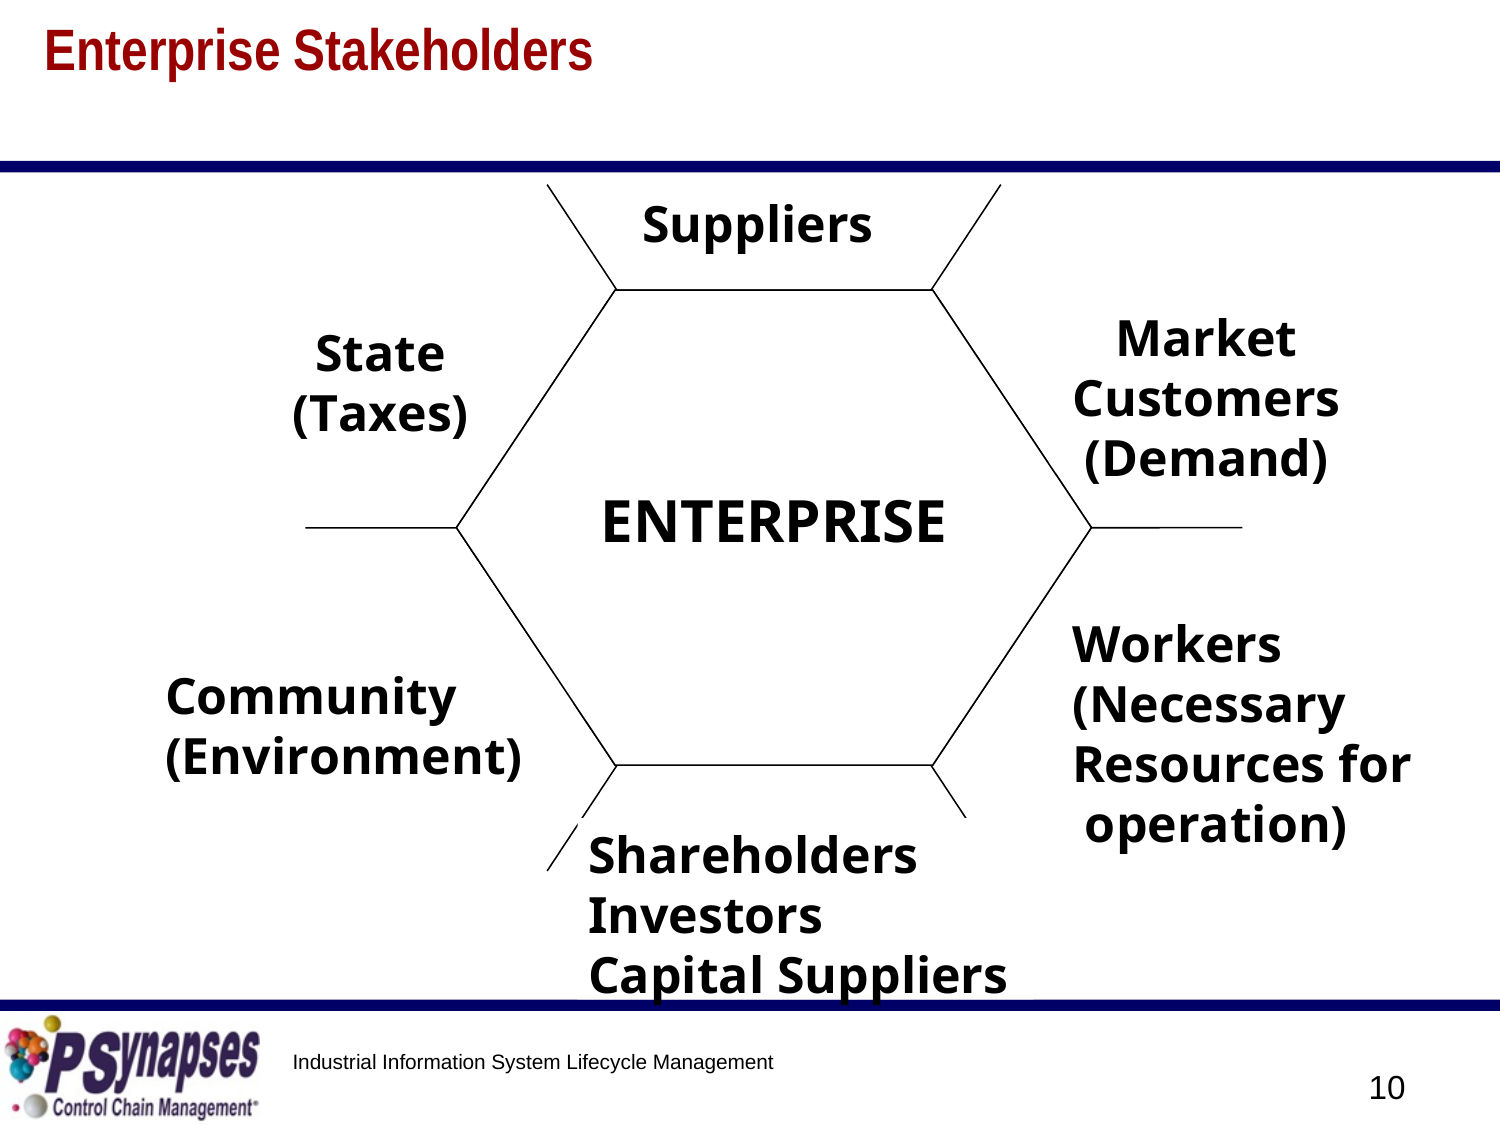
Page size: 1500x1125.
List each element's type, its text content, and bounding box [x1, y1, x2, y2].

text_box Shareholders Investors Capital Suppliers [577, 818, 1034, 1000]
title Enterprise Stakeholders [29, 12, 1471, 138]
text_box [1157, 820, 1167, 825]
text_box [549, 184, 999, 290]
text_box [584, 766, 964, 818]
text_box [1127, 820, 1138, 836]
text_box [123, 184, 615, 977]
text_box Workers (Necessary Resources for operation) [1061, 606, 1436, 819]
text_box [933, 184, 1424, 977]
text_box Community (Environment) [154, 659, 573, 766]
picture [0, 1011, 260, 1125]
text_box Market Customers (Demand) [1048, 301, 1365, 474]
text_box [1209, 829, 1218, 837]
text_box Suppliers [627, 184, 922, 265]
text_box [1277, 820, 1288, 836]
text_box ENTERPRISE [456, 290, 1092, 766]
text_box [1094, 820, 1105, 836]
text_box State (Taxes) [244, 316, 517, 423]
